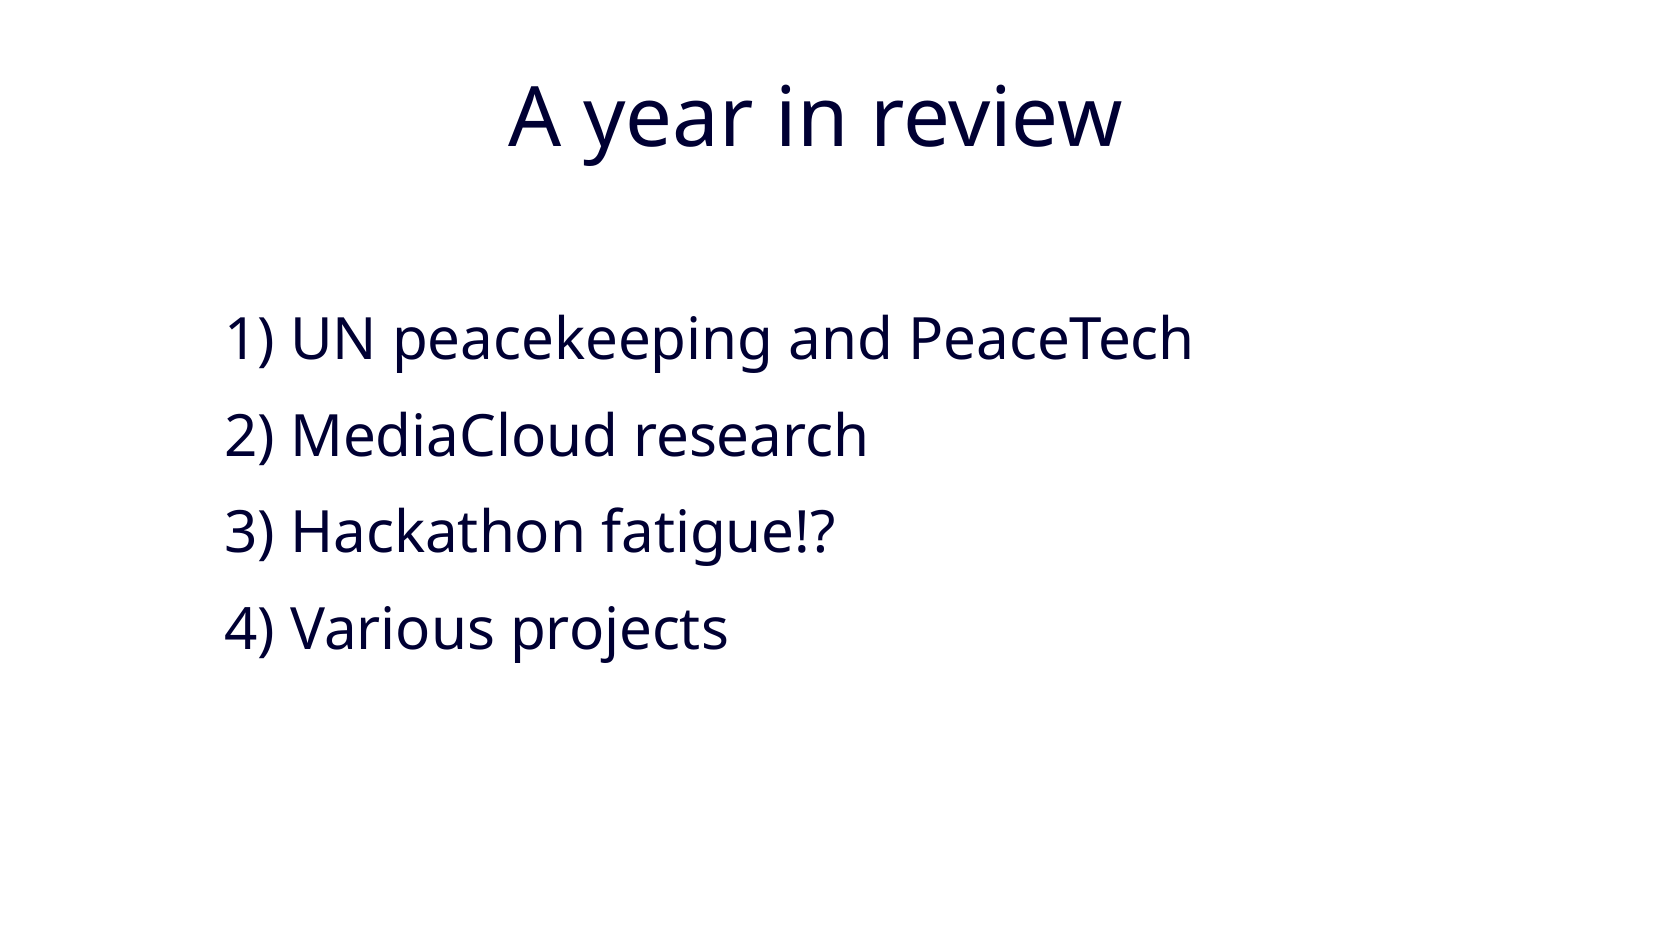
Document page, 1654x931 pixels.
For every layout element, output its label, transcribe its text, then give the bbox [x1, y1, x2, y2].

title A year in review [82, 37, 1571, 193]
list 1) UN peacekeeping and PeaceTech 2) MediaCloud research 3) Hackathon fatigue!? 4) Various projects [82, 217, 1571, 875]
